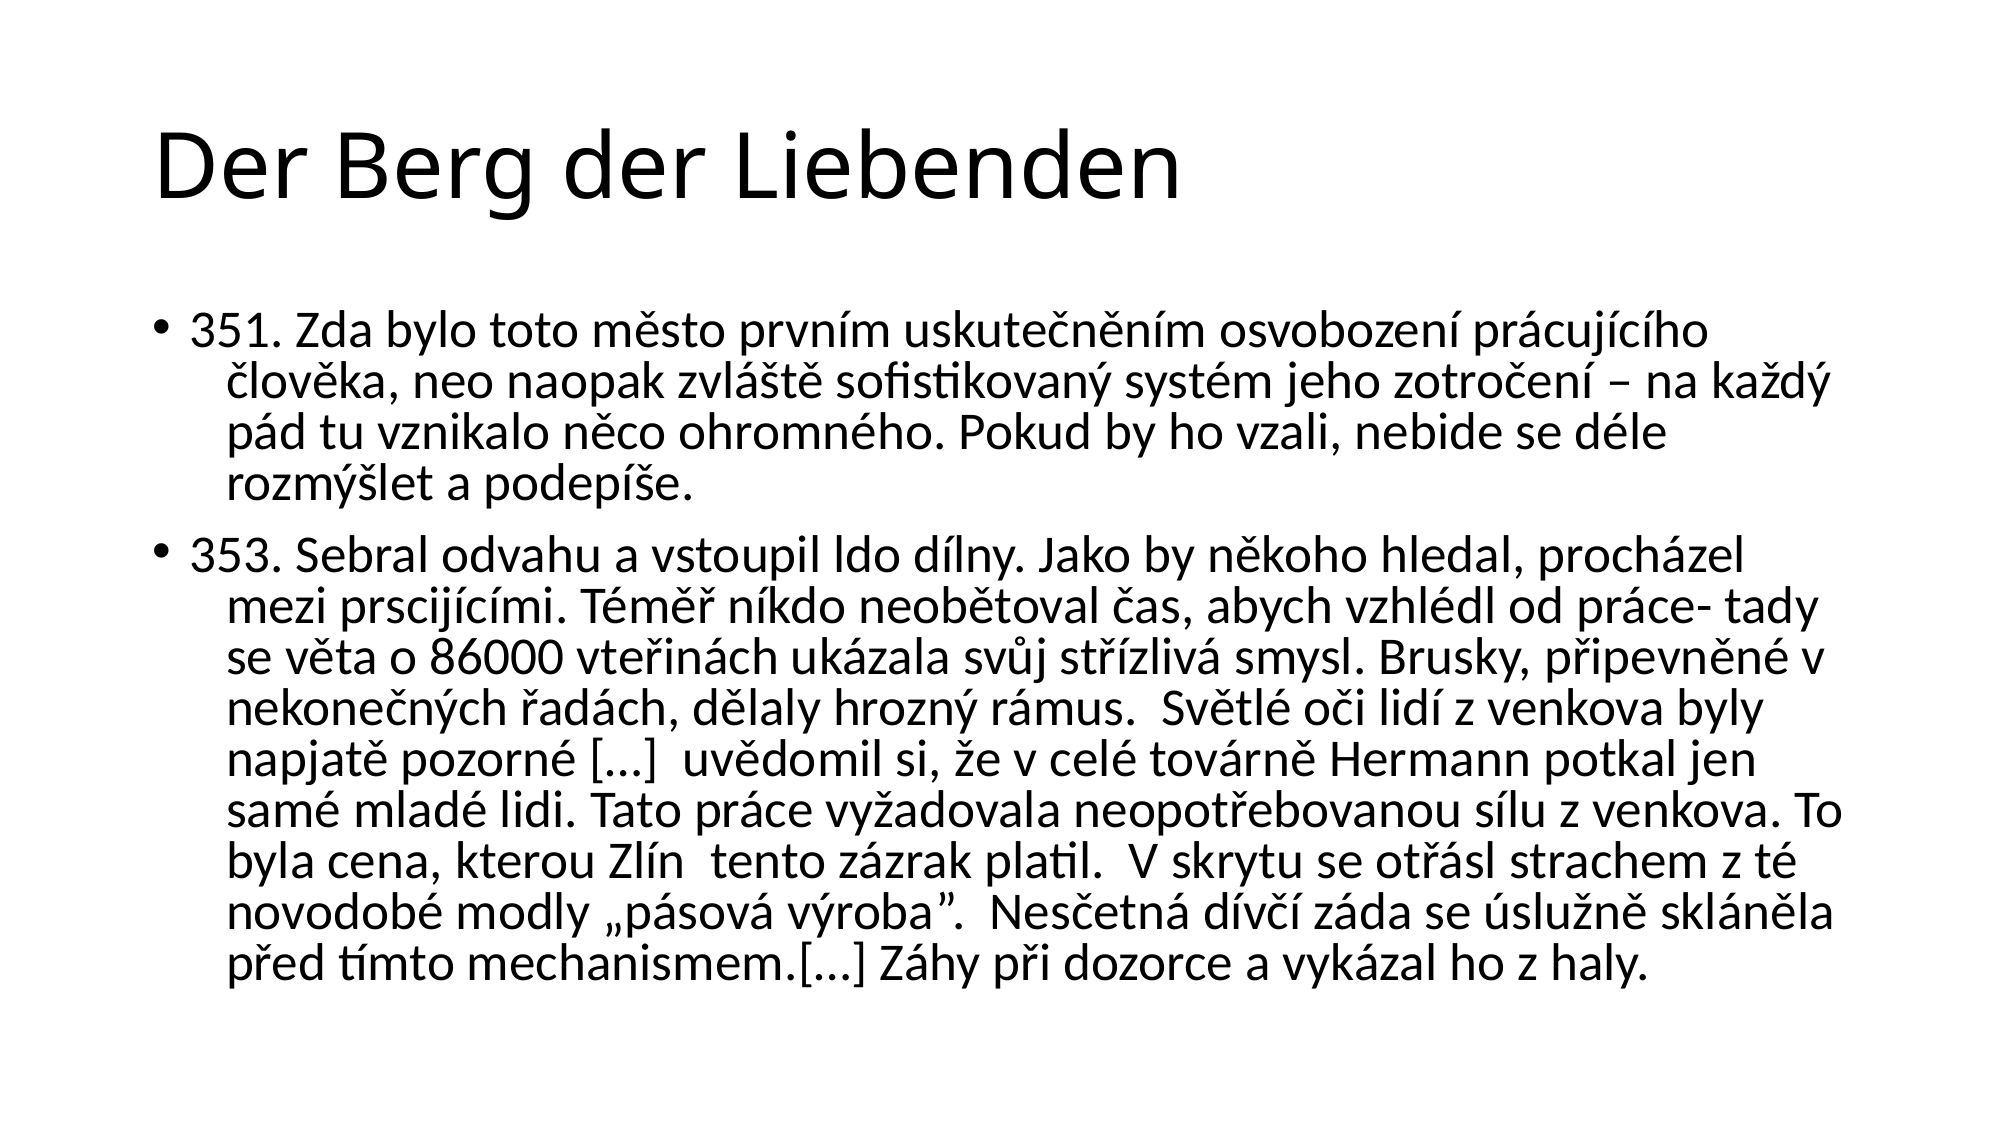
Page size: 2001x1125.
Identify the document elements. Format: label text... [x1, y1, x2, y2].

list 351. Zda bylo toto město prvním uskutečněním osvobození prácujícího člověka, neo naopak zvláště sofistikovaný systém jeho zotročení ‒ na každý pád tu vznikalo něco ohromného. Pokud by ho vzali, nebide se déle rozmýšlet a podepíše. 353. Sebral odvahu a vstoupil ldo dílny. Jako by někoho hledal, procházel mezi prscijícími. Téměř níkdo neobětoval čas, abych vzhlédl od práce- tady se věta o 86000 vteřinách ukázala svůj střízlivá smysl. Brusky, připevněné v nekonečných řadách, dělaly hrozný rámus. Světlé oči lidí z venkova byly napjatě pozorné […] uvědomil si, že v celé továrně Hermann potkal jen samé mladé lidi. Tato práce vyžadovala neopotřebovanou sílu z venkova. To byla cena, kterou Zlín tento zázrak platil. V skrytu se otřásl strachem z té novodobé modly „pásová výroba”. Nesčetná dívčí záda se úslužně skláněla před tímto mechanismem.[…] Záhy při dozorce a vykázal ho z haly. [137, 299, 1863, 1014]
title Der Berg der Liebenden [137, 59, 1863, 278]
